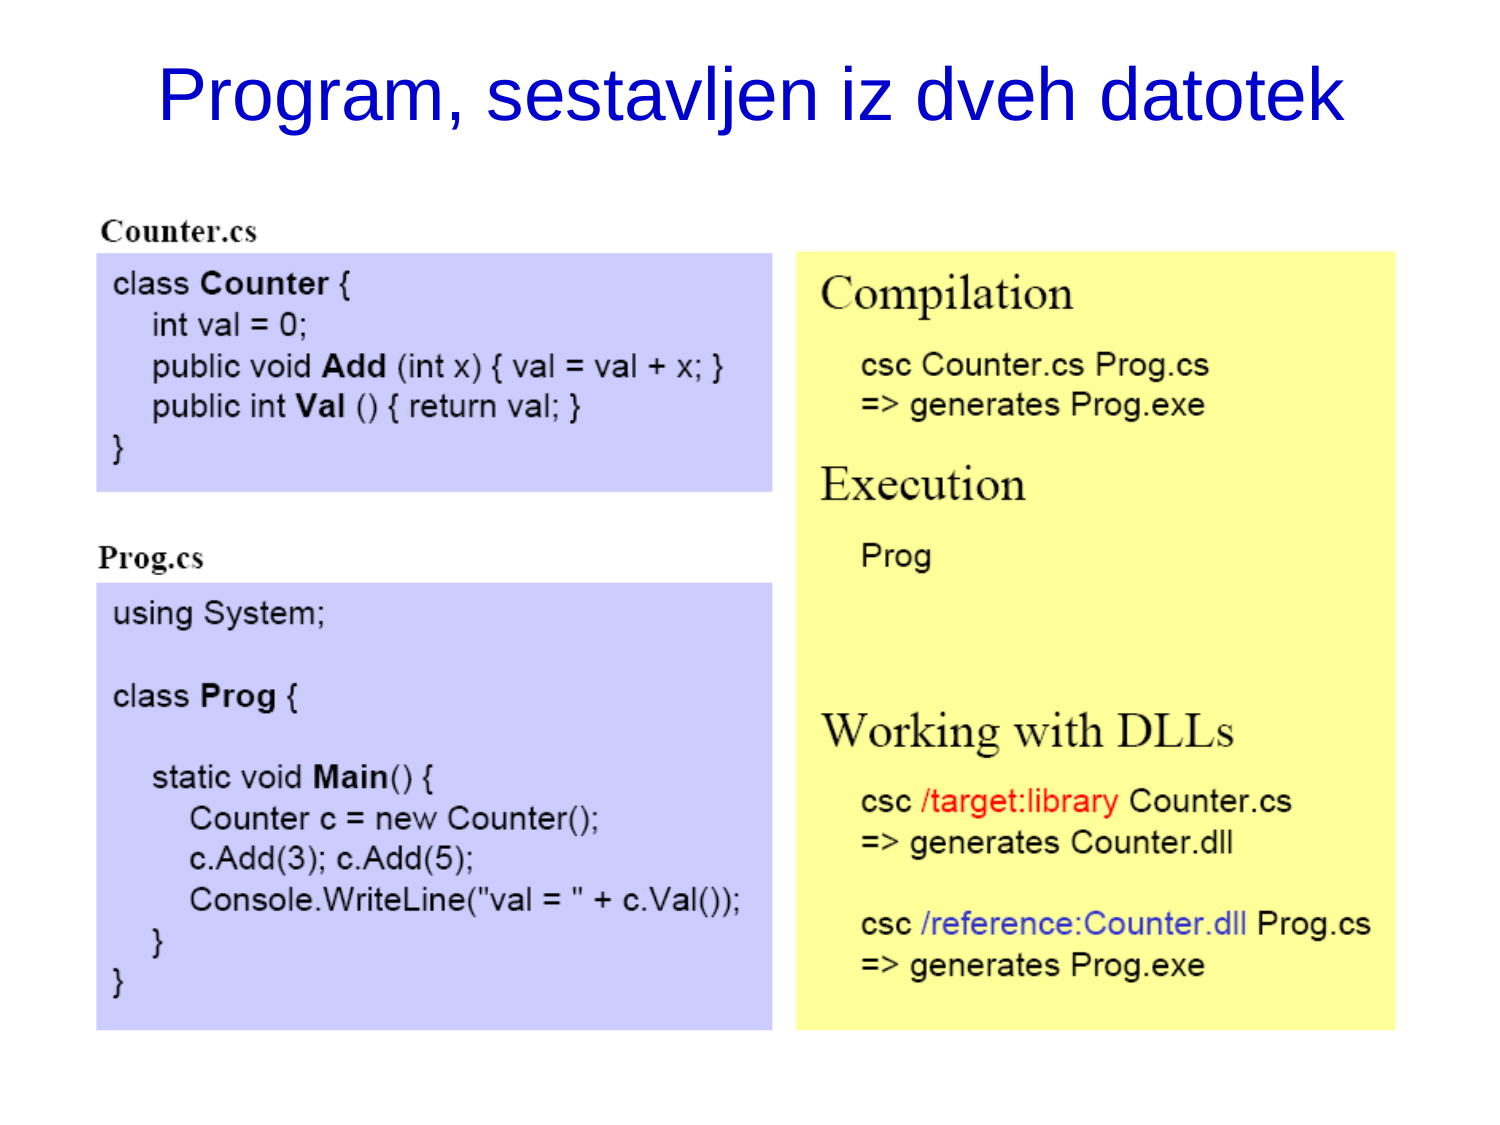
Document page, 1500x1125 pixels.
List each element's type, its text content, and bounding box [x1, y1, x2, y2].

text_box [41, 204, 1447, 1056]
title Program, sestavljen iz dveh datotek [76, 30, 1427, 149]
